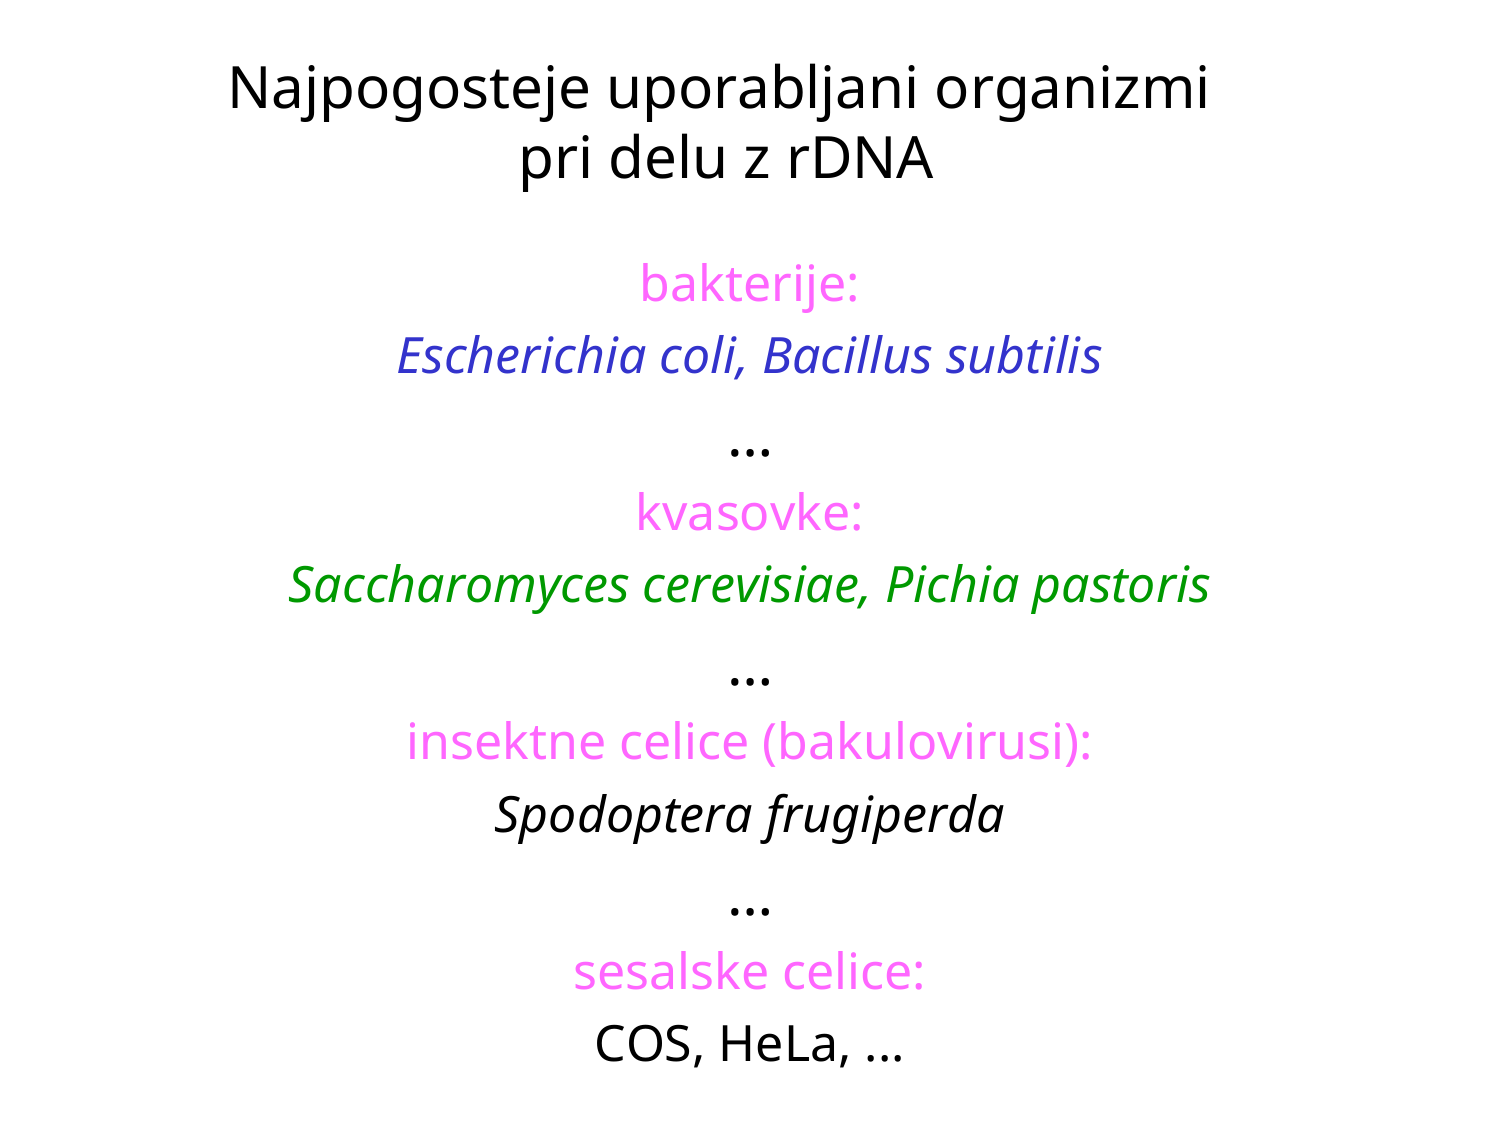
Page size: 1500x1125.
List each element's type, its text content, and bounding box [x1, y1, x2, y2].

text_box bakterije: Escherichia coli, Bacillus subtilis … kvasovke: Saccharomyces cerevisiae, Pichia pastoris … insektne celice (bakulovirusi): Spodoptera frugiperda … sesalske celice: COS, HeLa, ... [135, 243, 1365, 1080]
title Najpogosteje uporabljani organizmi pri delu z rDNA [76, 42, 1377, 199]
